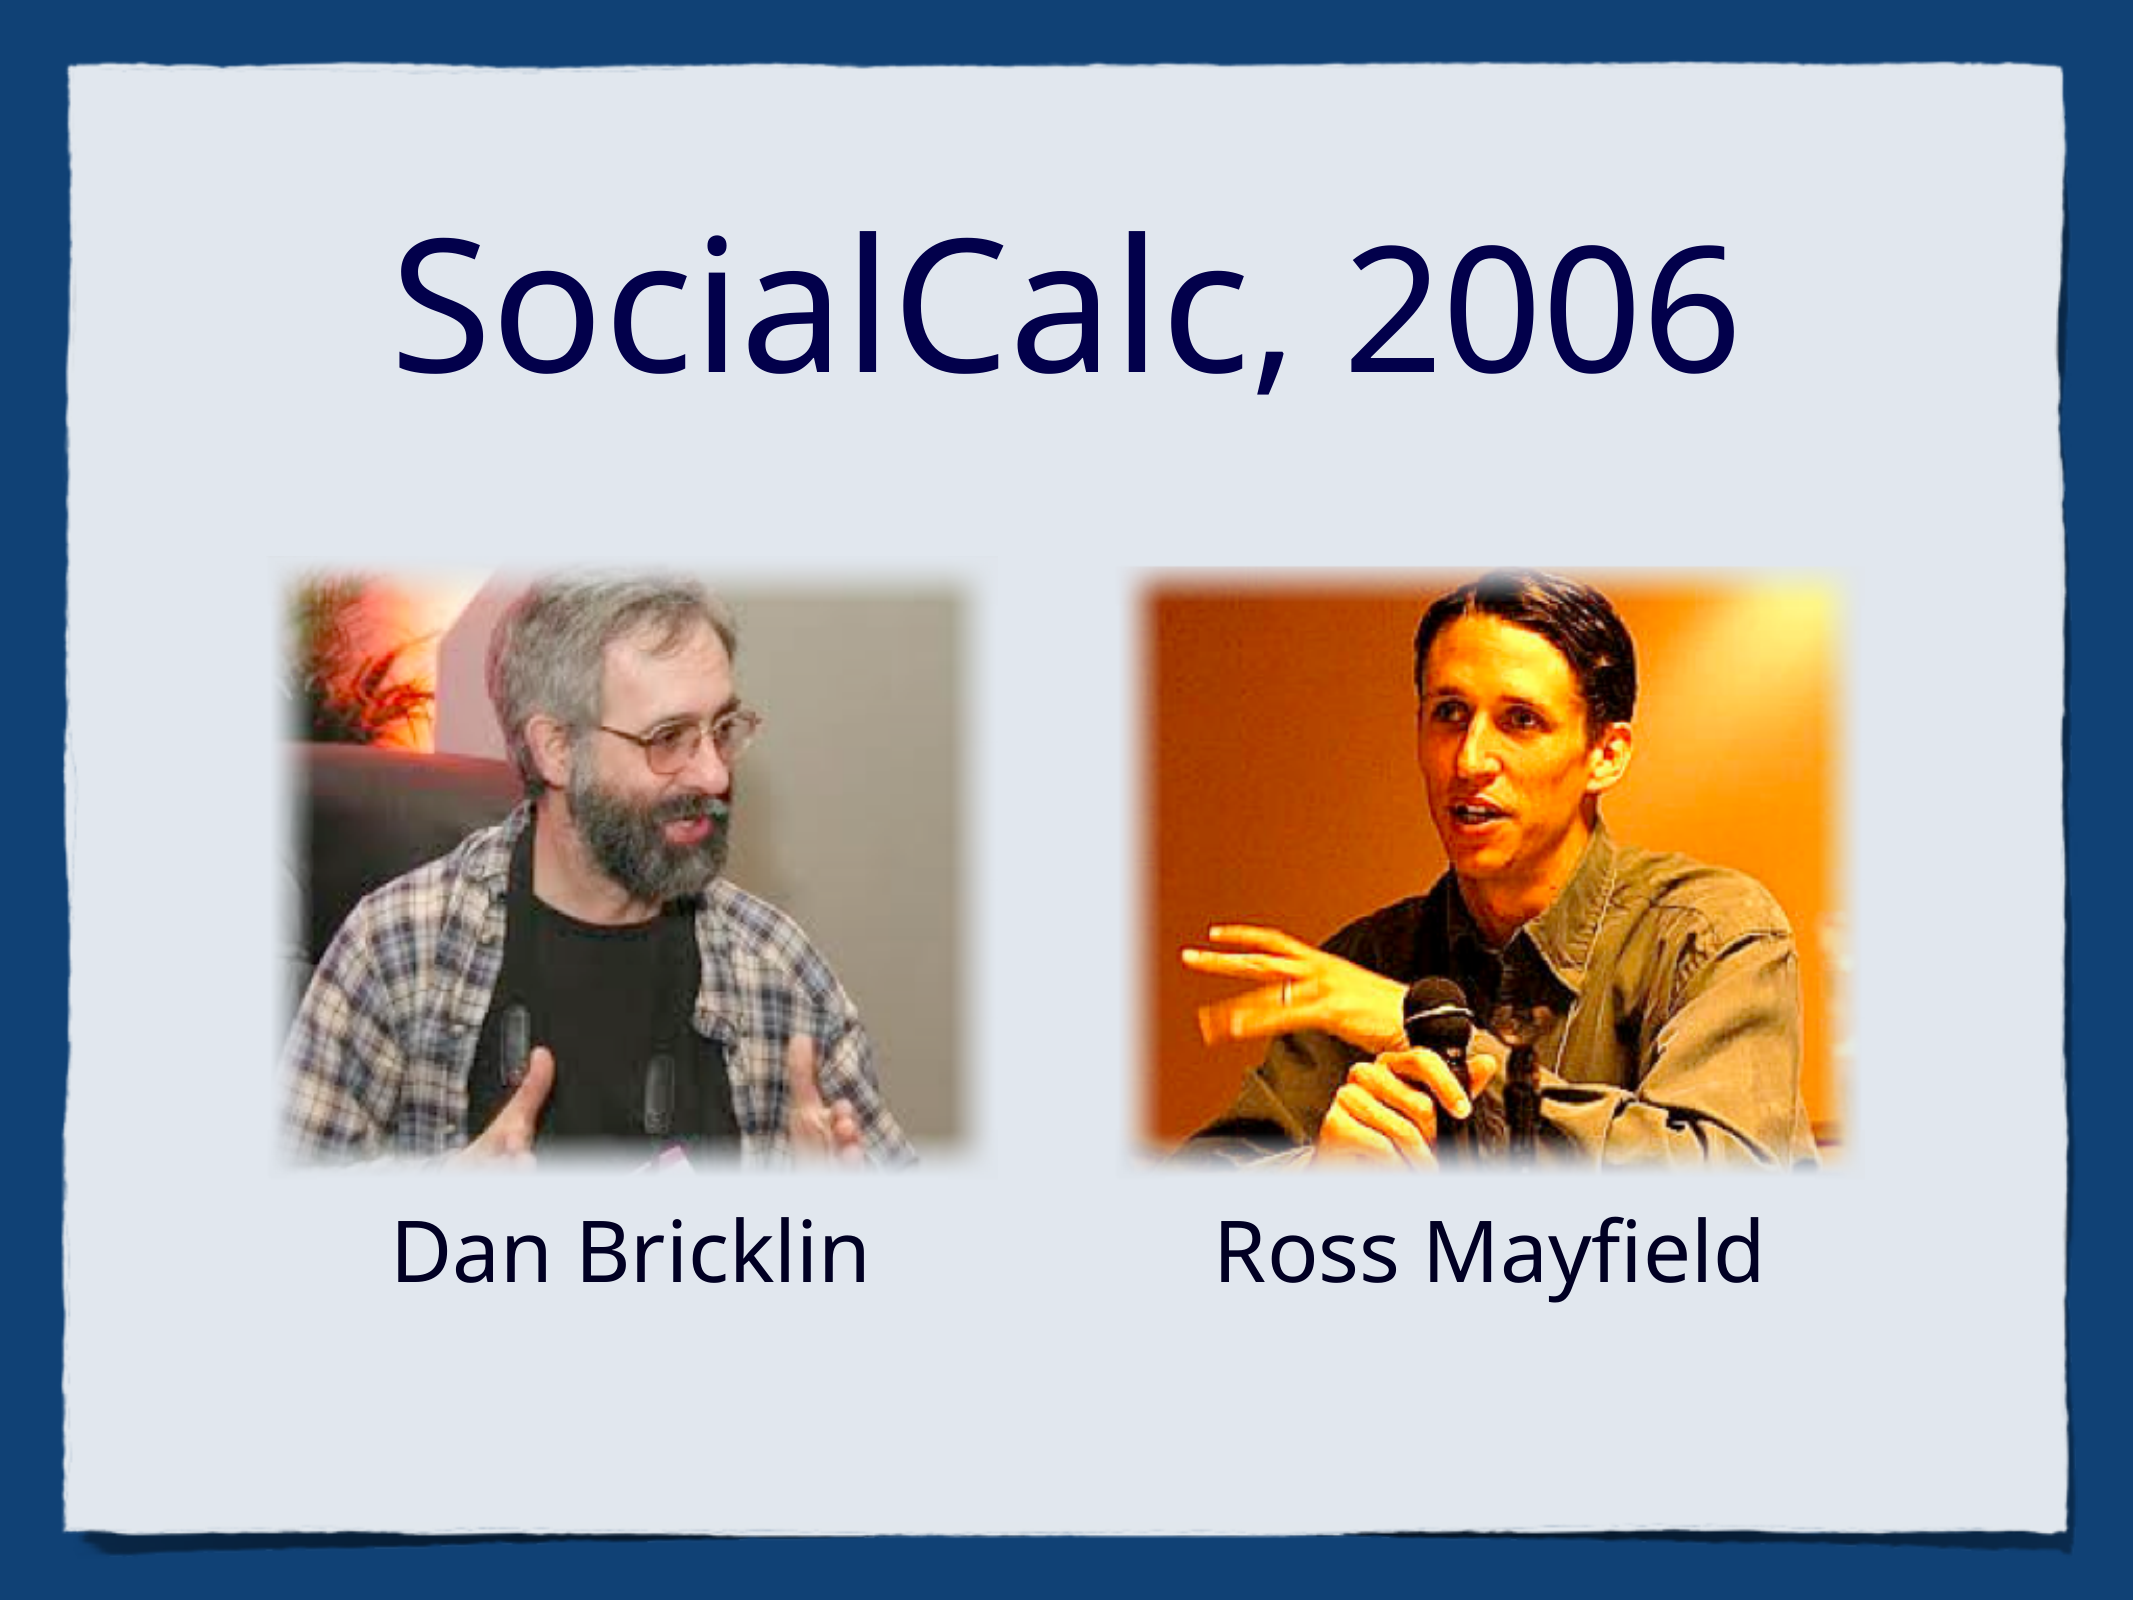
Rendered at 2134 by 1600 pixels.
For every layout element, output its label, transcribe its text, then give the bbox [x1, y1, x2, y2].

text_box SocialCalc, 2006 [208, 97, 1925, 498]
text_box Dan Bricklin [390, 1196, 873, 1300]
text_box Ross Mayfield [1213, 1196, 1767, 1300]
picture [54, 52, 2078, 1559]
